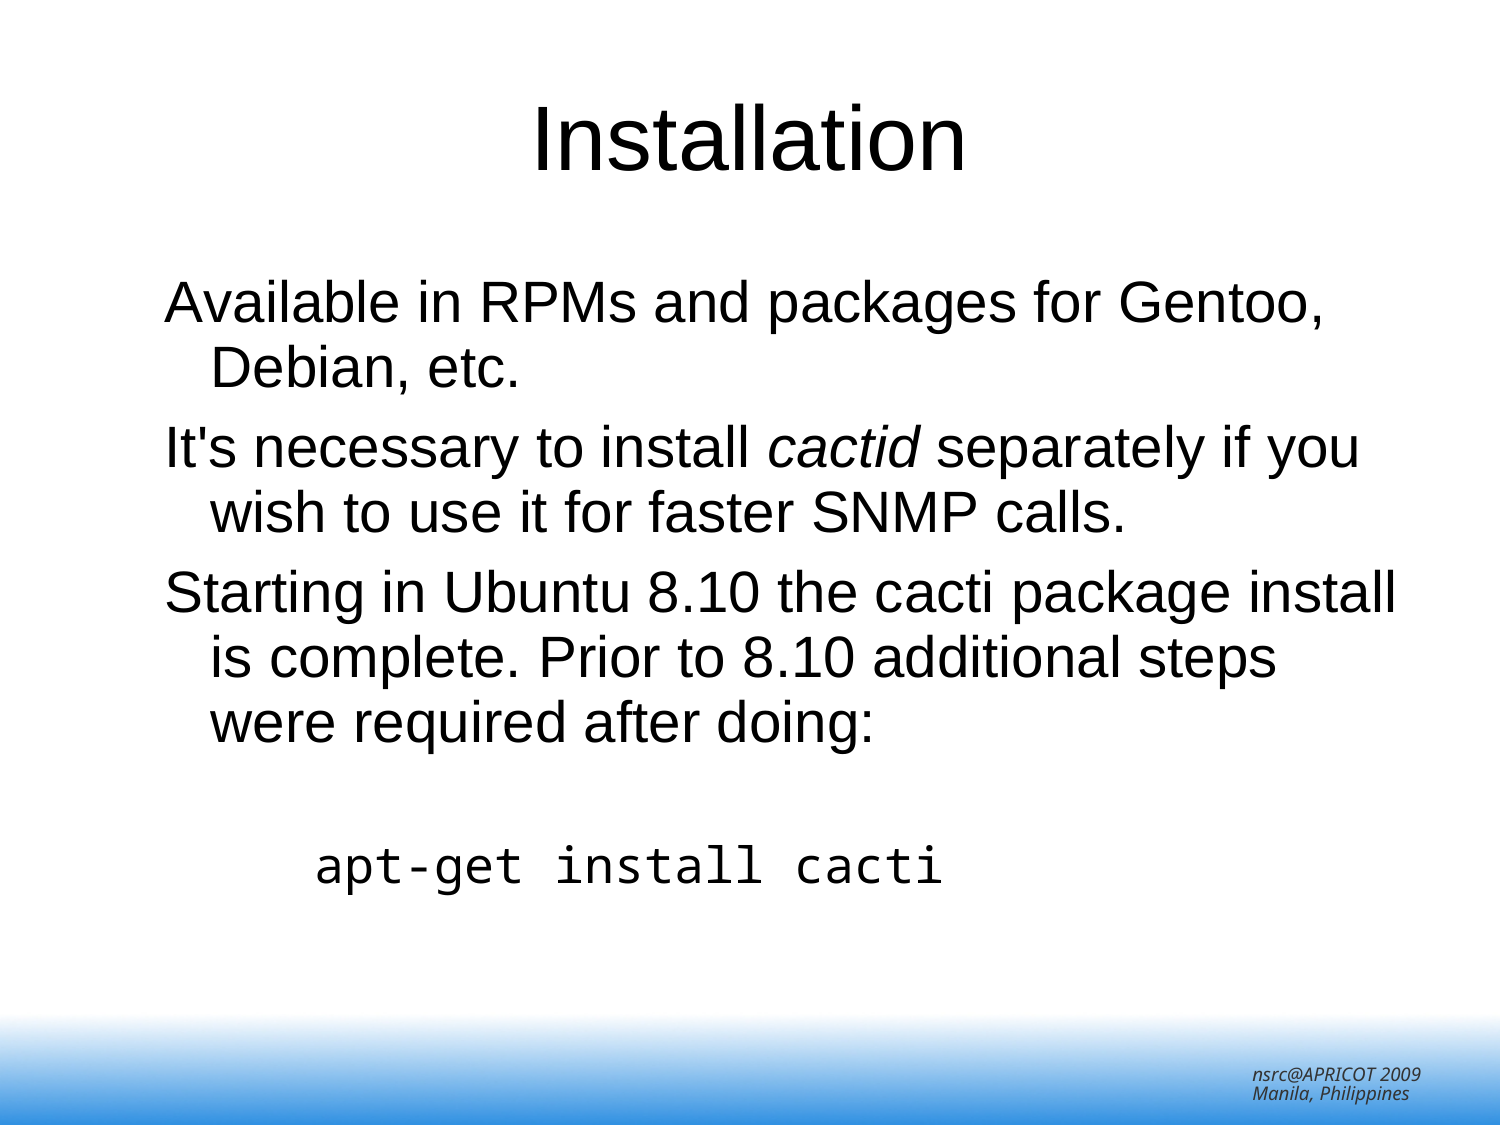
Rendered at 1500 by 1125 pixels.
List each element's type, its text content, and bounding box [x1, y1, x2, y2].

title Installation [75, 45, 1426, 233]
list Available in RPMs and packages for Gentoo, Debian, etc. It's necessary to install cactid separately if you wish to use it for faster SNMP calls. Starting in Ubuntu 8.10 the cacti package install is complete. Prior to 8.10 additional steps were required after doing: apt-get install cacti [75, 262, 1426, 1006]
picture [0, 1012, 1500, 1125]
